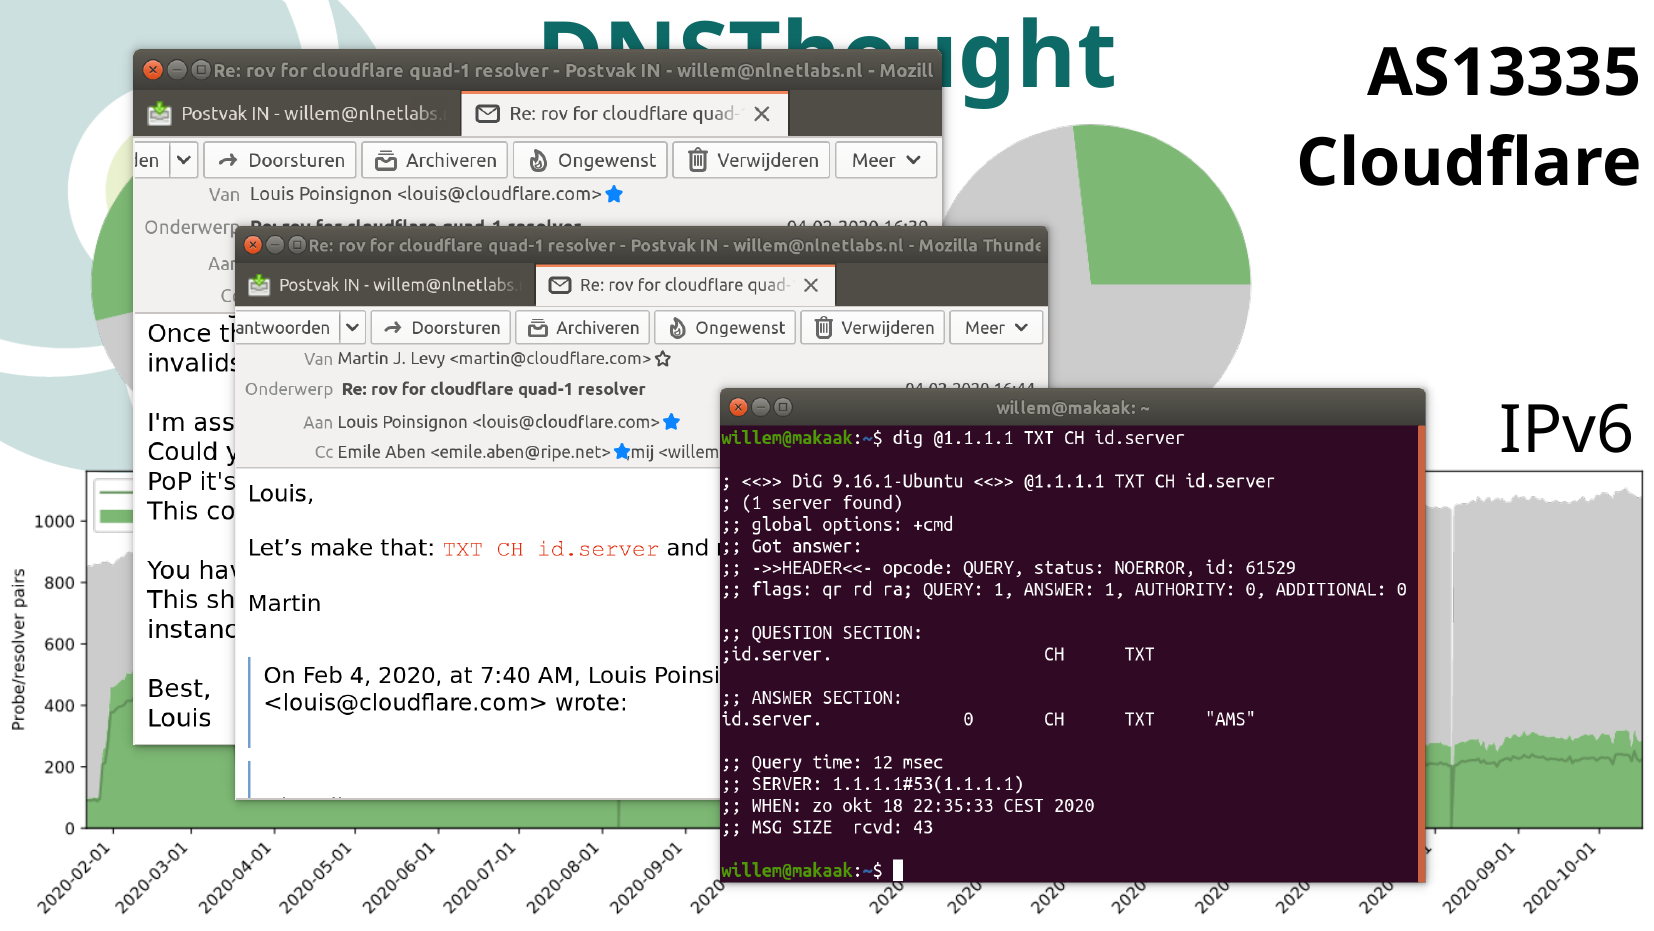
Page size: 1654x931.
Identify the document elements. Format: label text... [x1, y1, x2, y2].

text_box IPv6 [1441, 380, 1636, 454]
picture [0, 34, 1654, 929]
title DNSThought [82, 8, 1571, 94]
text_box AS13335 Cloudflare [1240, 23, 1642, 256]
